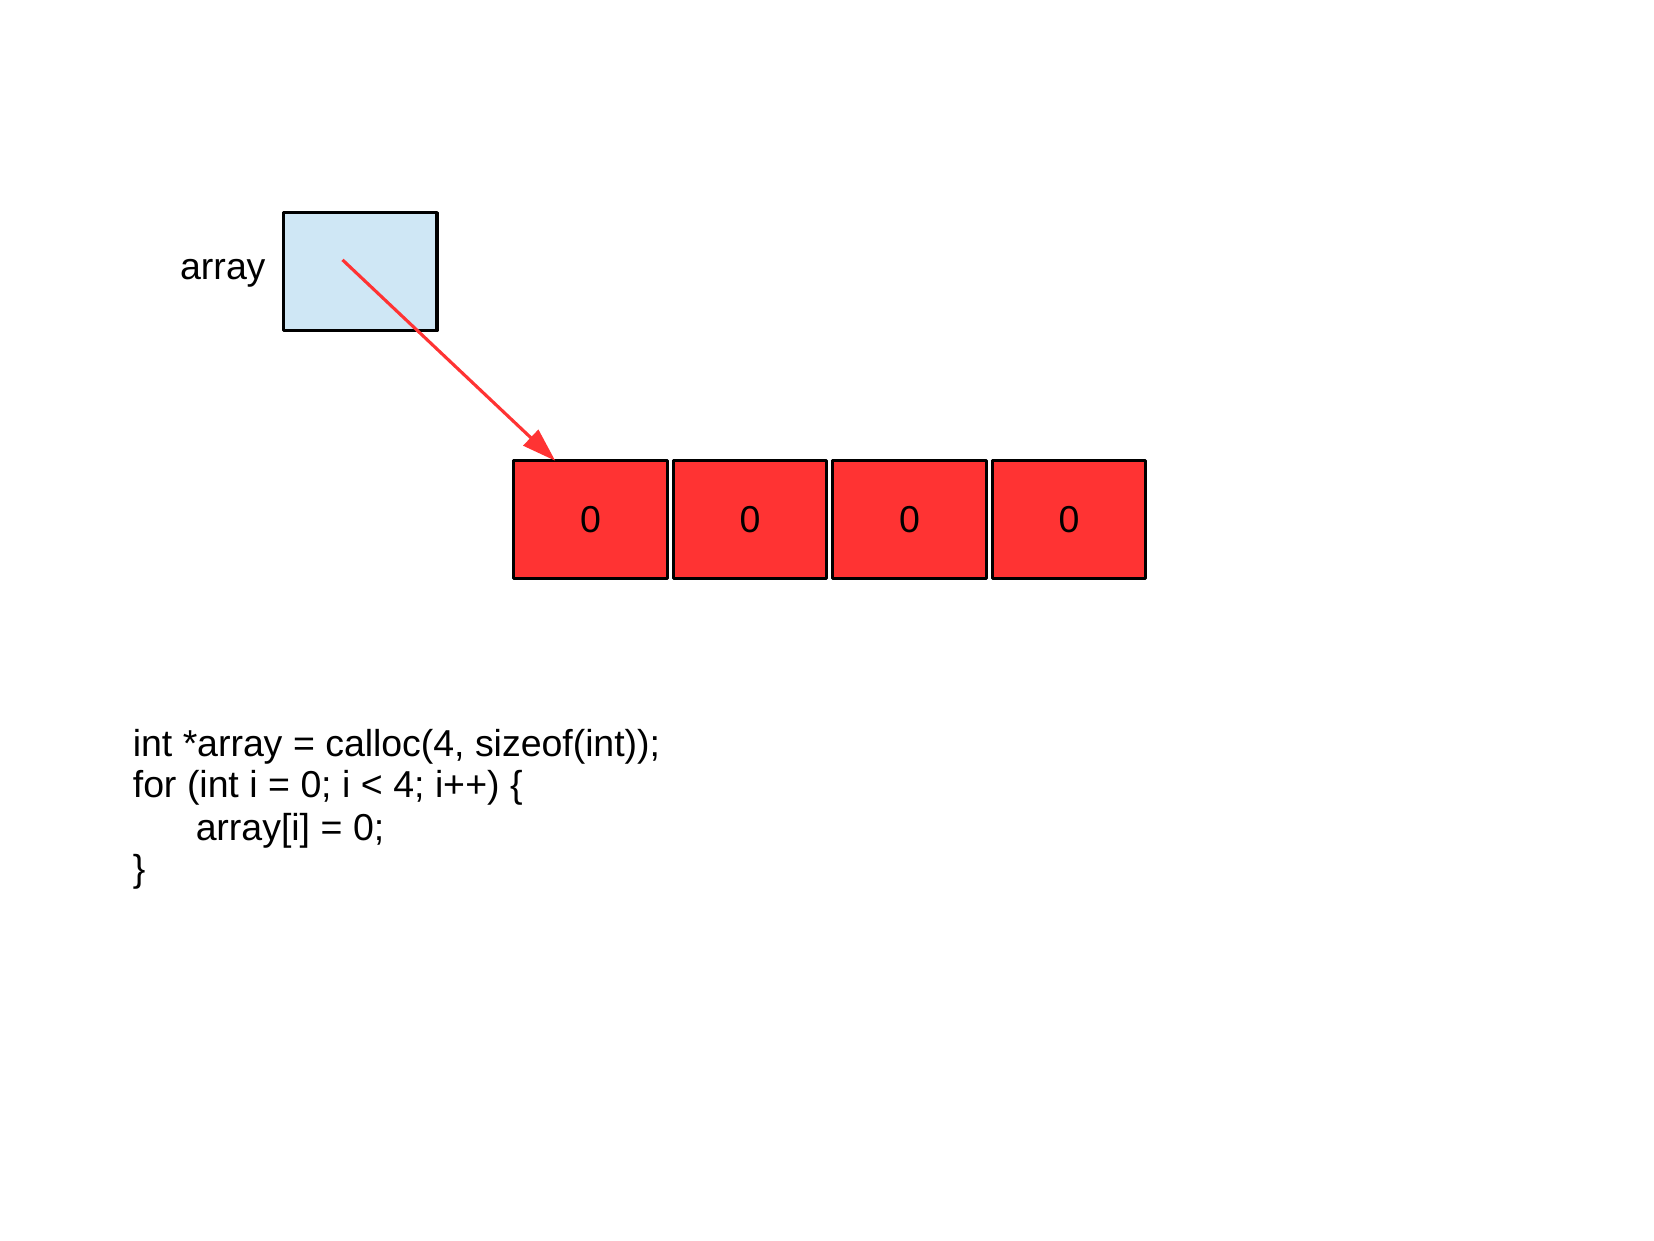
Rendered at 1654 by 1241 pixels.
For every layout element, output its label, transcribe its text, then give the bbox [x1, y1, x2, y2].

text_box 0 [513, 460, 668, 579]
text_box 0 [832, 460, 987, 579]
text_box int *array = calloc(4, sizeof(int)); for (int i = 0; i < 4; i++) { array[i] = 0; } [118, 714, 886, 898]
text_box 0 [992, 460, 1146, 579]
text_box [283, 212, 438, 331]
text_box array [165, 238, 355, 296]
text_box [283, 275, 414, 331]
text_box 0 [673, 460, 827, 579]
